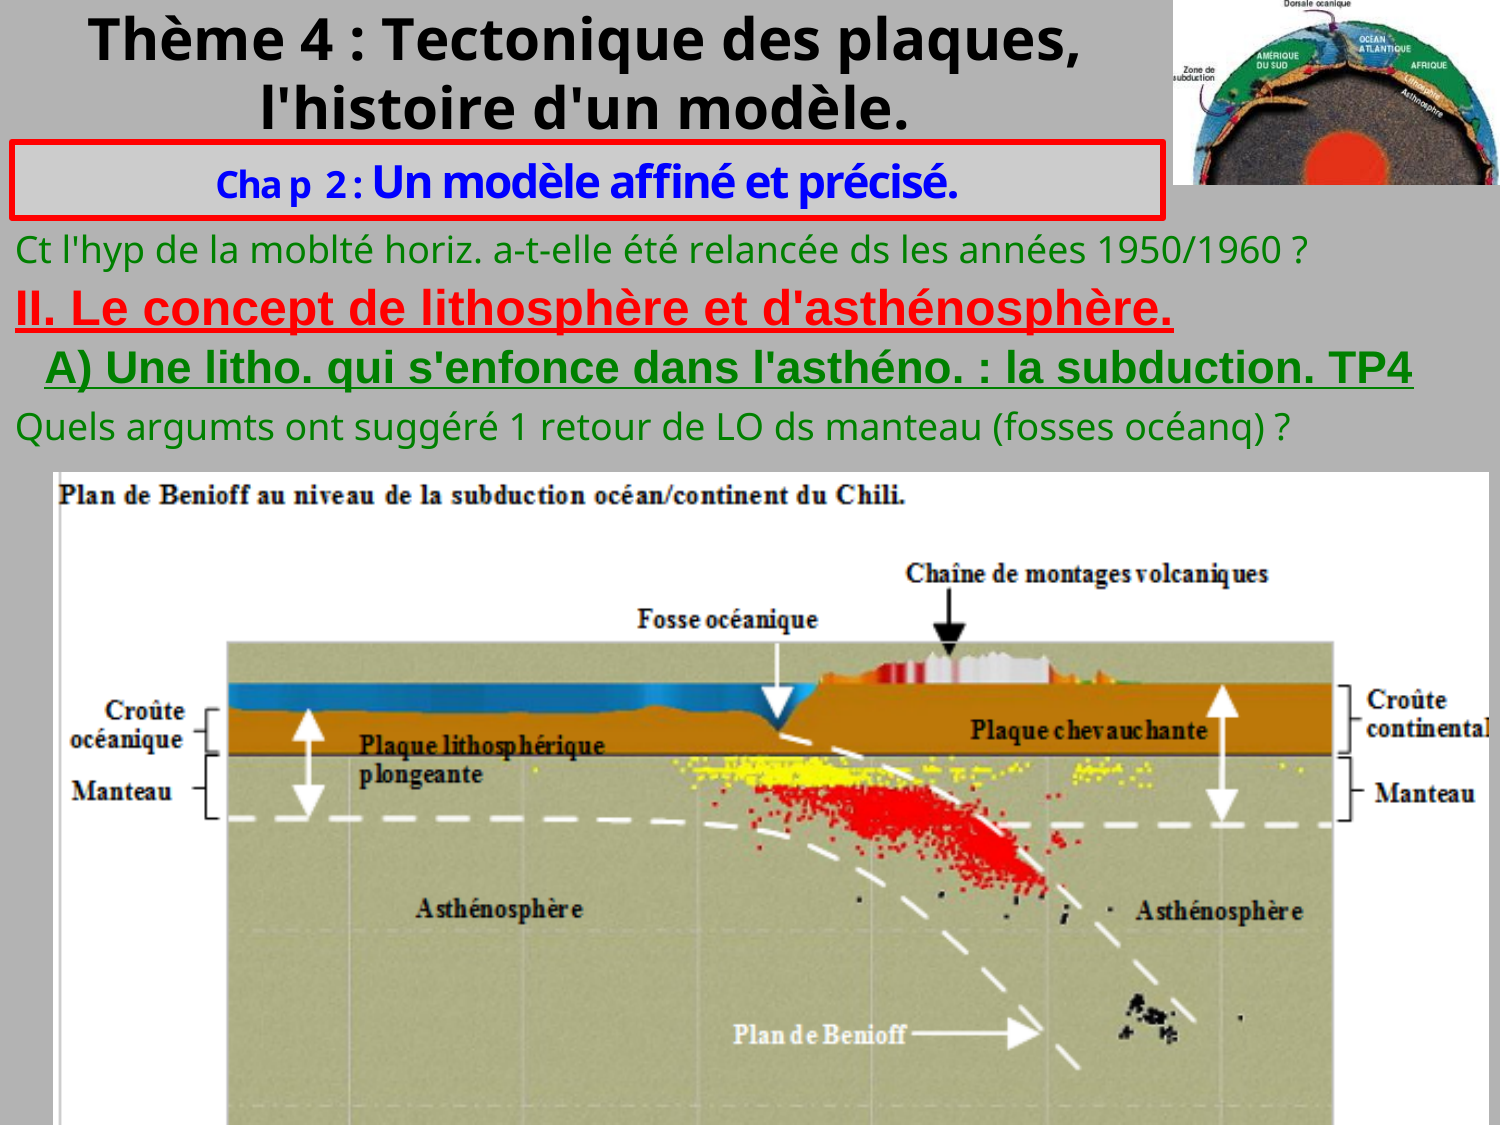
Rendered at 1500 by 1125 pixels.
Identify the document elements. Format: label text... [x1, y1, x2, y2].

picture [53, 472, 1489, 1125]
text_box Thème 4 : Tectonique des plaques, l'histoire d'un modèle. [0, 0, 1173, 150]
text_box Quels argumts ont suggéré 1 retour de LO ds manteau (fosses océanq) ? [0, 395, 1500, 456]
text_box A) Une litho. qui s'enfonce dans l'asthéno. : la subduction. TP4 [29, 330, 1500, 401]
text_box Ct l'hyp de la moblté horiz. a-t-elle été relancée ds les années 1950/1960 ? [0, 218, 1500, 279]
picture [1173, 0, 1500, 185]
text_box II. Le concept de lithosphère et d'asthénosphère. [0, 279, 1418, 343]
text_box Cha p 2 : Un modèle affiné et précisé. [11, 141, 1164, 218]
